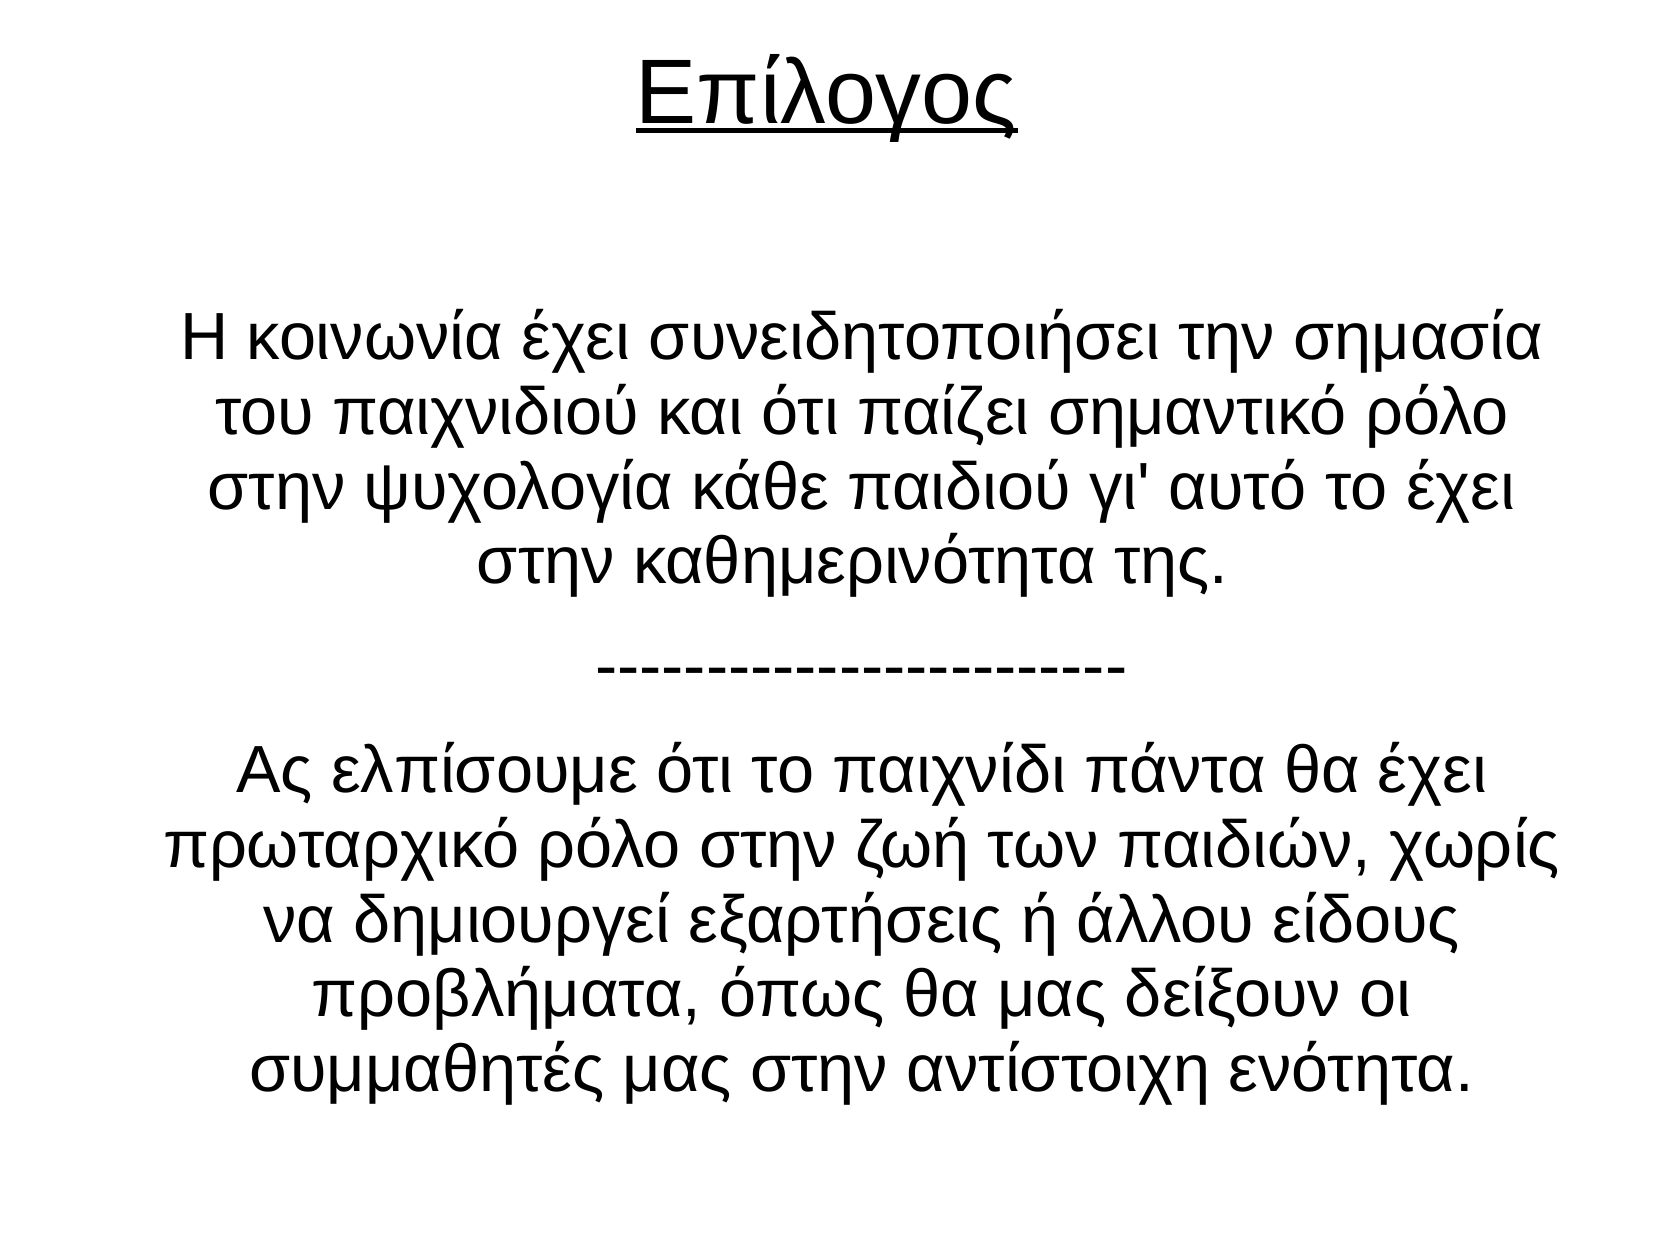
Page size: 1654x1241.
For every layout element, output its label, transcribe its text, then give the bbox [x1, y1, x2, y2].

list Η κοινωνία έχει συνειδητοποιήσει την σημασία του παιχνιδιού και ότι παίζει σημαντικό ρόλο στην ψυχολογία κάθε παιδιού γι' αυτό το έχει στην καθημερινότητα της. ------------------------ Ας ελπίσουμε ότι το παιχνίδι πάντα θα έχει πρωταρχικό ρόλο στην ζωή των παιδιών, χωρίς να δημιουργεί εξαρτήσεις ή άλλου είδους προβλήματα, όπως θα μας δείξουν οι συμμαθητές μας στην αντίστοιχη ενότητα. [82, 195, 1571, 1201]
title Επίλογος [82, 0, 1571, 195]
